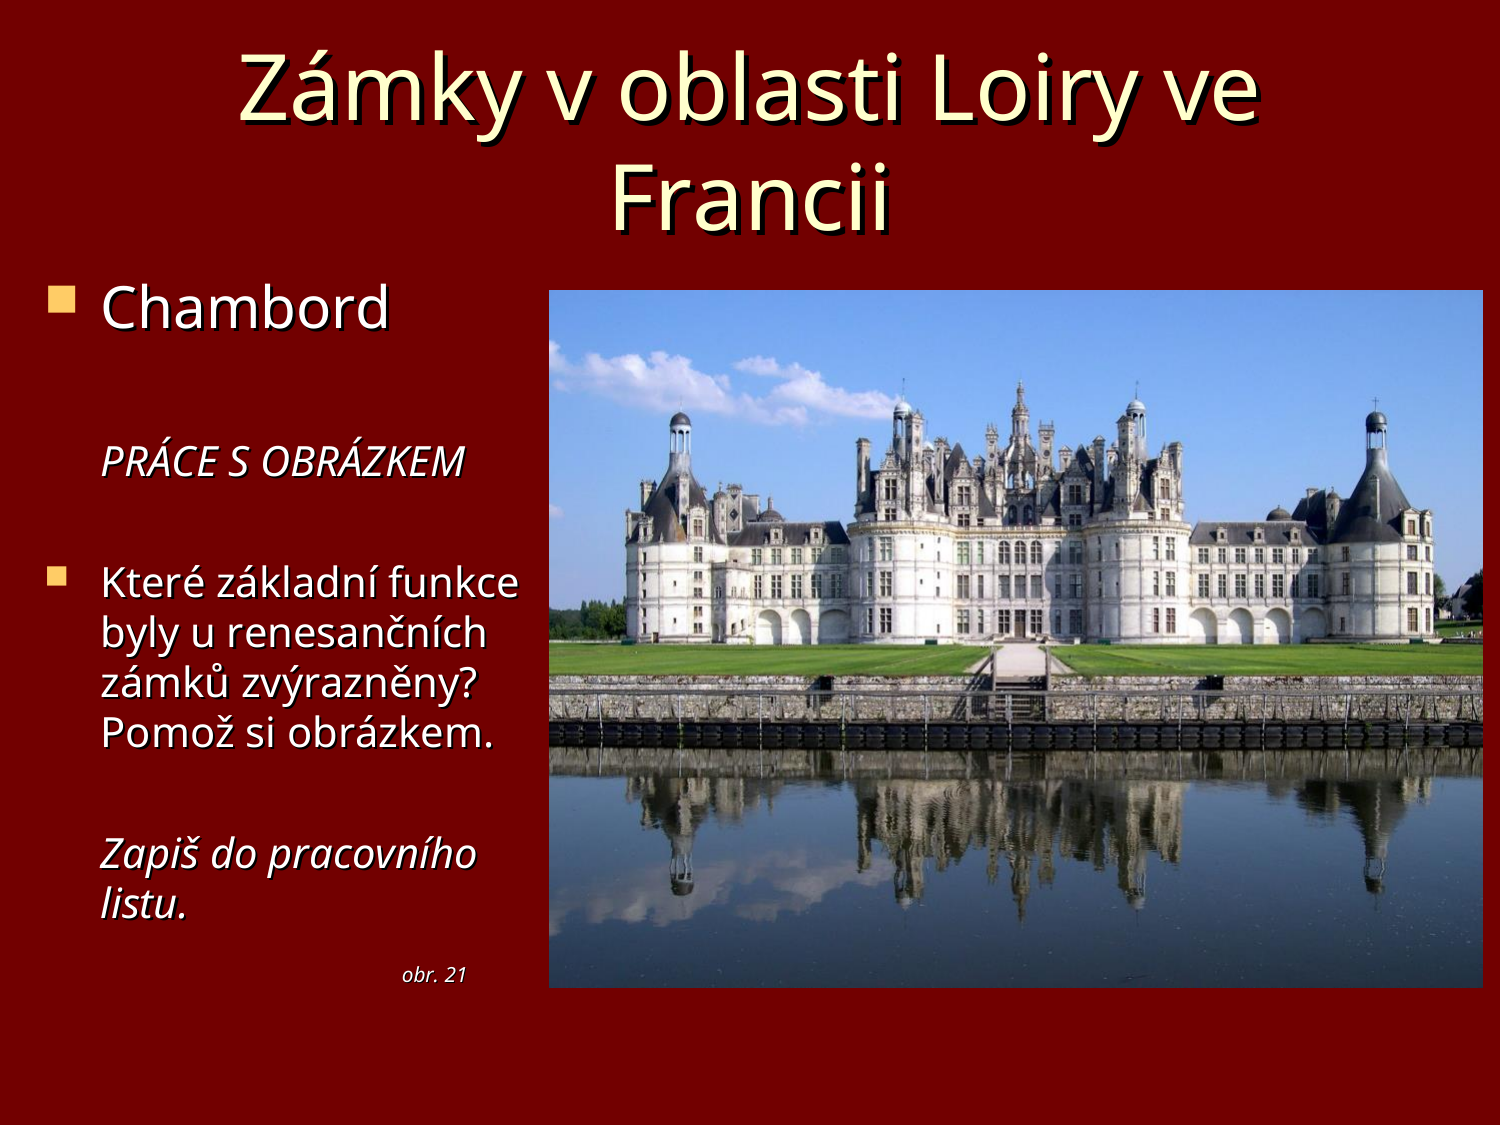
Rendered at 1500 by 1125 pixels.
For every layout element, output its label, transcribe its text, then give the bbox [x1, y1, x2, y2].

title Zámky v oblasti Loiry ve Francii [75, 45, 1426, 233]
list Chambord PRÁCE S OBRÁZKEM Které základní funkce byly u renesančních zámků zvýrazněny? Pomož si obrázkem. Zapiš do pracovního listu. obr. 21 [29, 262, 585, 1001]
text_box [549, 290, 1483, 988]
